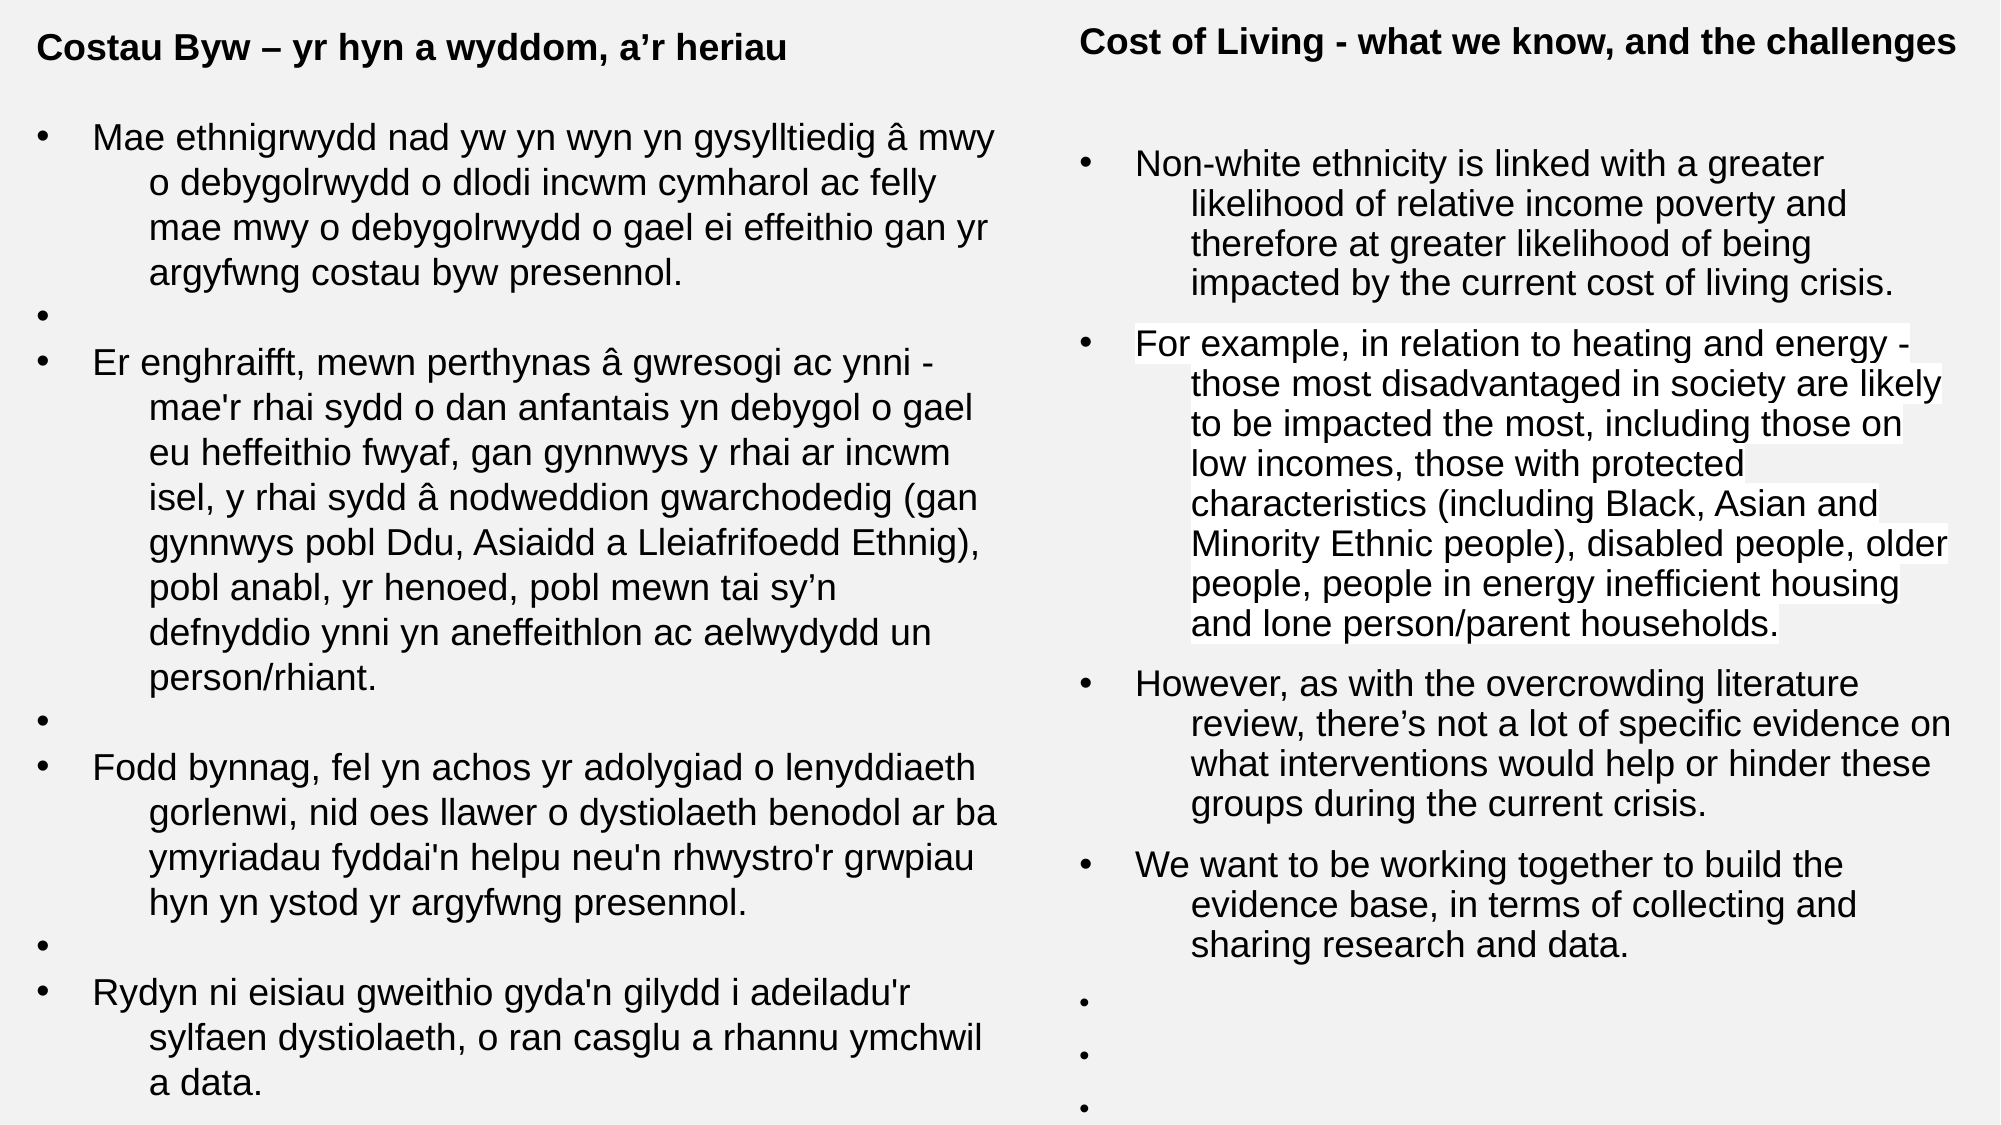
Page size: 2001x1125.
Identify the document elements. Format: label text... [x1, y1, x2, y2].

list Cost of Living - what we know, and the challenges Non-white ethnicity is linked with a greater likelihood of relative income poverty and therefore at greater likelihood of being impacted by the current cost of living crisis. For example, in relation to heating and energy - those most disadvantaged in society are likely to be impacted the most, including those on low incomes, those with protected characteristics (including Black, Asian and Minority Ethnic people), disabled people, older people, people in energy inefficient housing and lone person/parent households. However, as with the overcrowding literature review, there’s not a lot of specific evidence on what interventions would help or hinder these groups during the current crisis. We want to be working together to build the evidence base, in terms of collecting and sharing research and data. [1064, 15, 1979, 1018]
text_box Costau Byw – yr hyn a wyddom, a’r heriau Mae ethnigrwydd nad yw yn wyn yn gysylltiedig â mwy o debygolrwydd o dlodi incwm cymharol ac felly mae mwy o debygolrwydd o gael ei effeithio gan yr argyfwng costau byw presennol. Er enghraifft, mewn perthynas â gwresogi ac ynni - mae'r rhai sydd o dan anfantais yn debygol o gael eu heffeithio fwyaf, gan gynnwys y rhai ar incwm isel, y rhai sydd â nodweddion gwarchodedig (gan gynnwys pobl Ddu, Asiaidd a Lleiafrifoedd Ethnig), pobl anabl, yr henoed, pobl mewn tai sy’n defnyddio ynni yn aneffeithlon ac aelwydydd un person/rhiant. Fodd bynnag, fel yn achos yr adolygiad o lenyddiaeth gorlenwi, nid oes llawer o dystiolaeth benodol ar ba ymyriadau fyddai'n helpu neu'n rhwystro'r grwpiau hyn yn ystod yr argyfwng presennol. Rydyn ni eisiau gweithio gyda'n gilydd i adeiladu'r sylfaen dystiolaeth, o ran casglu a rhannu ymchwil a data. [21, 15, 1016, 1076]
